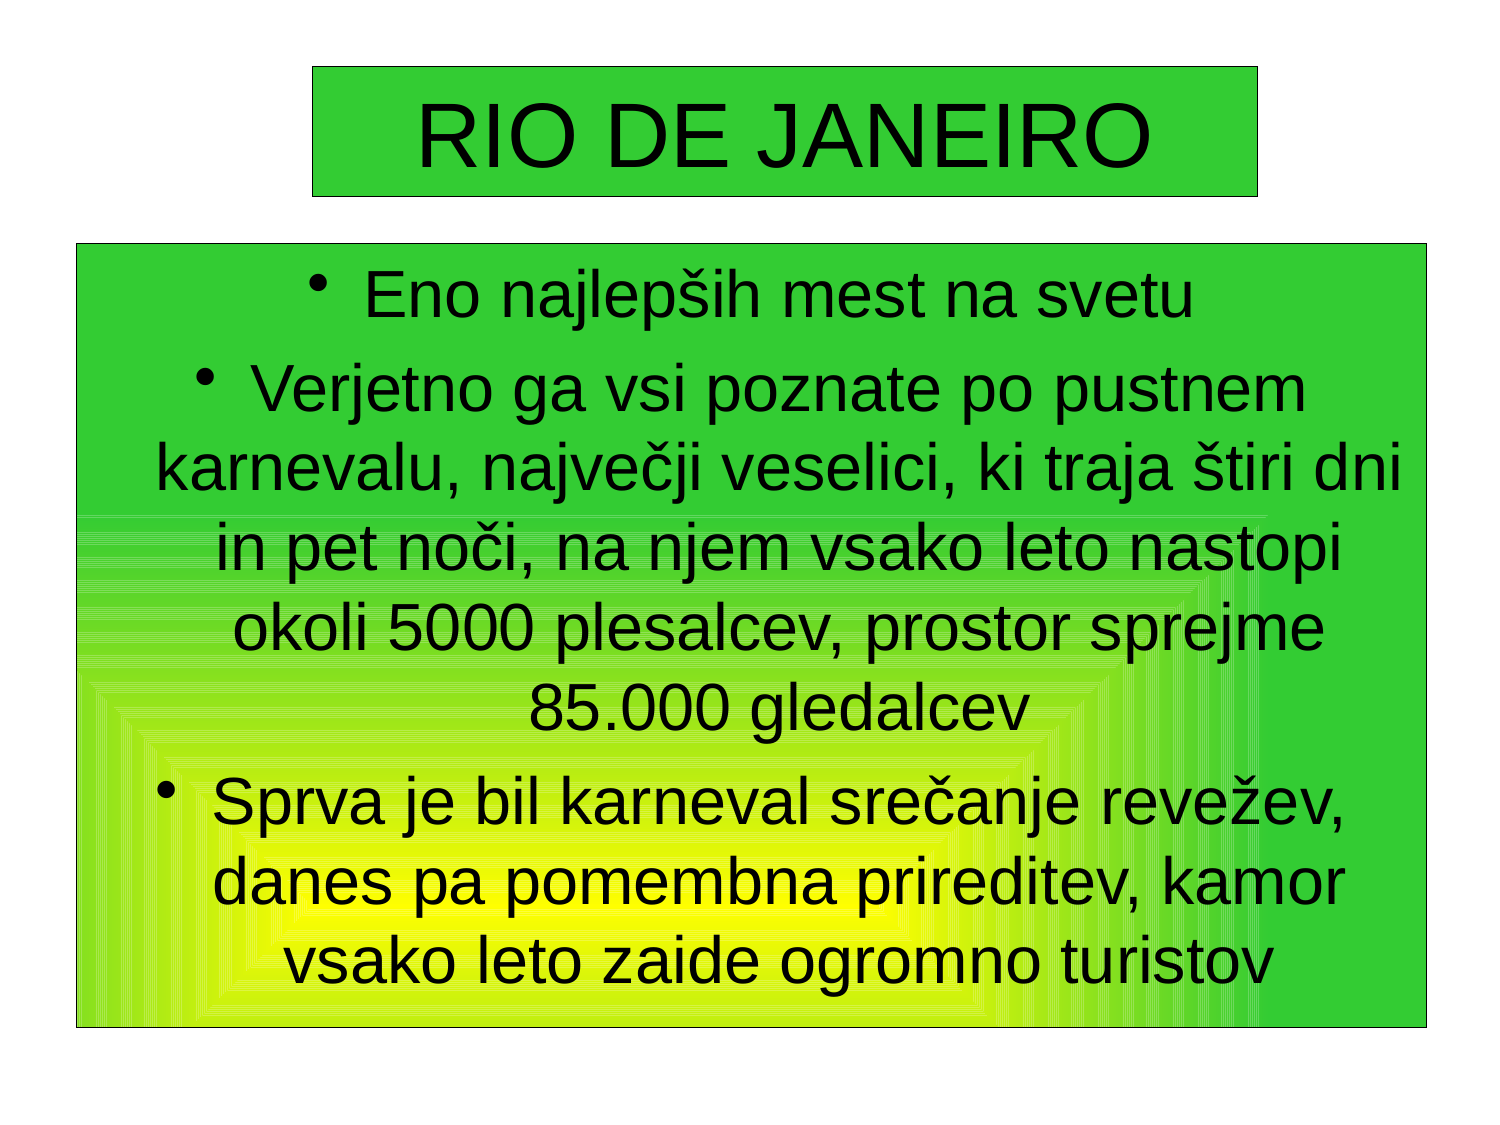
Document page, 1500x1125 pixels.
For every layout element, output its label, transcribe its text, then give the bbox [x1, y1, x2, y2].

list Eno najlepših mest na svetu Verjetno ga vsi poznate po pustnem karnevalu, največji veselici, ki traja štiri dni in pet noči, na njem vsako leto nastopi okoli 5000 plesalcev, prostor sprejme 85.000 gledalcev Sprva je bil karneval srečanje revežev, danes pa pomembna prireditev, kamor vsako leto zaide ogromno turistov [76, 243, 1427, 1028]
title RIO DE JANEIRO [312, 66, 1258, 197]
